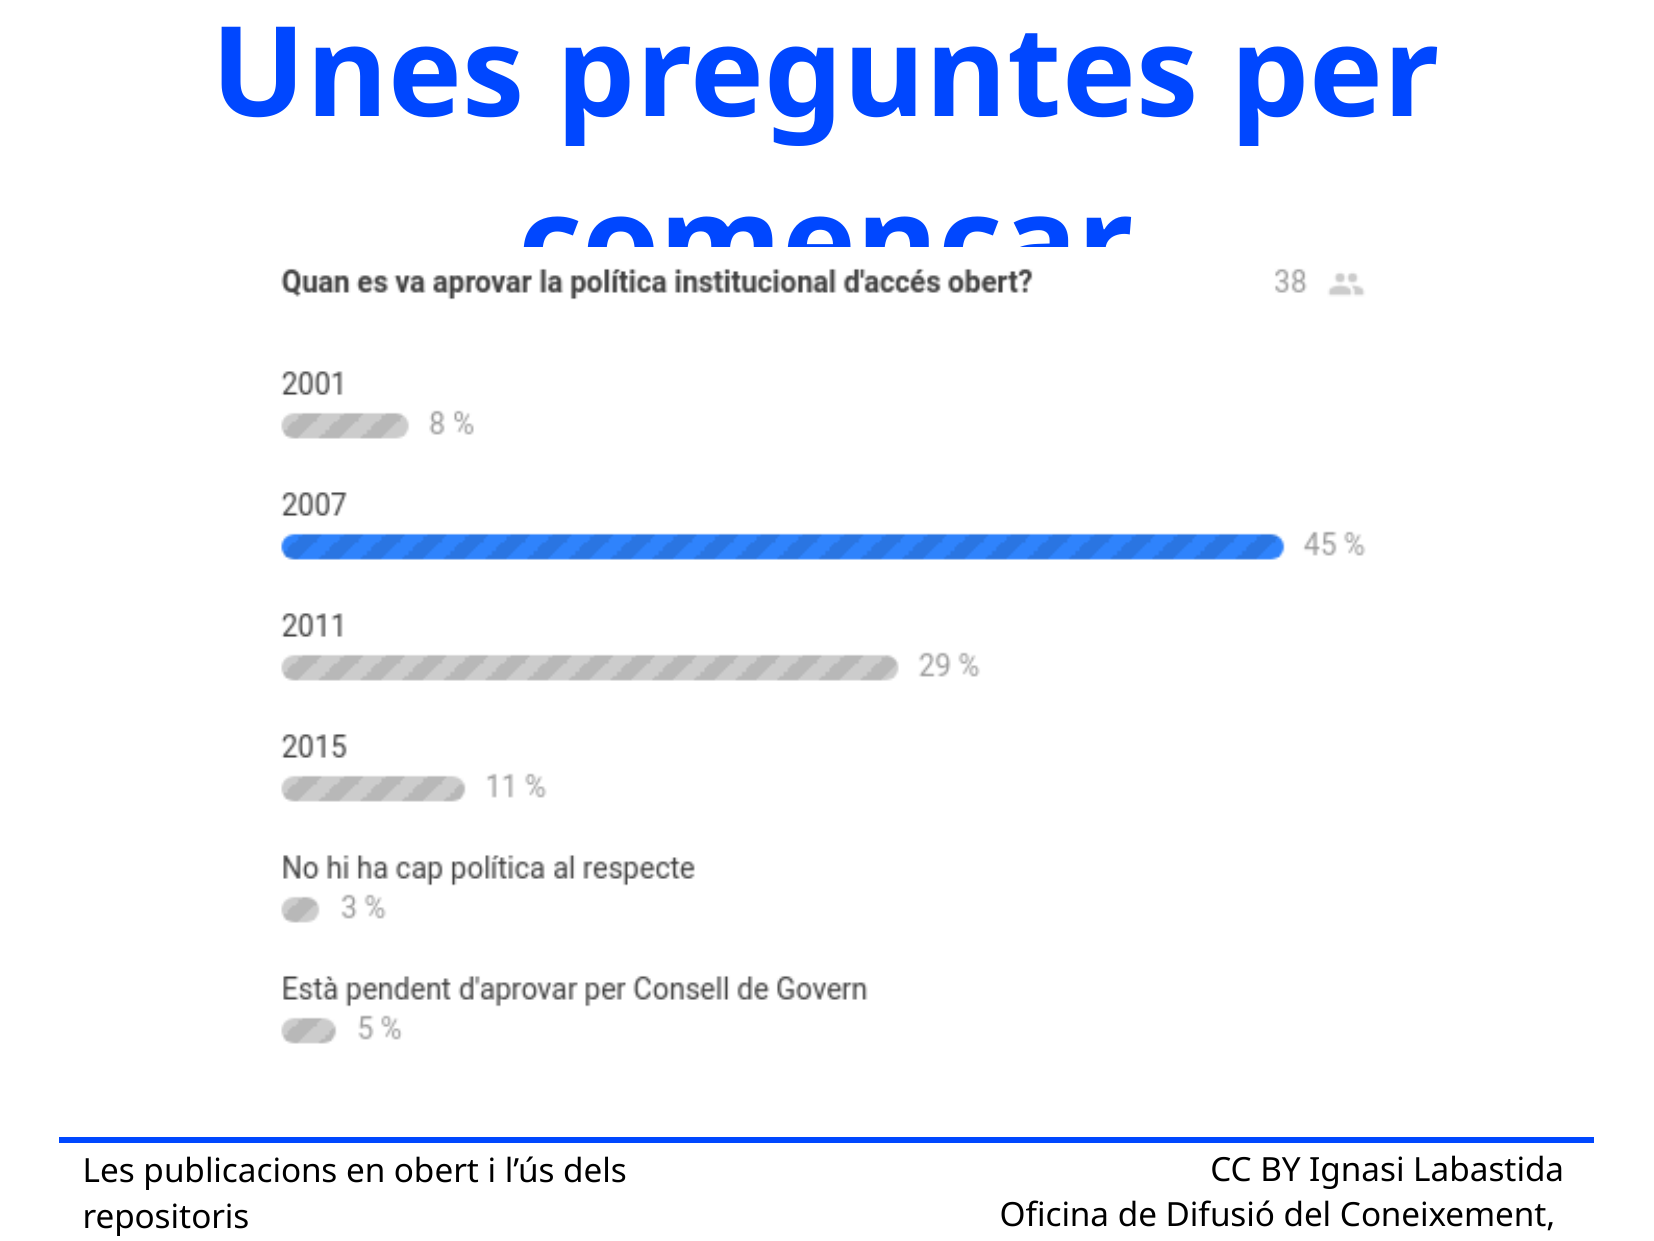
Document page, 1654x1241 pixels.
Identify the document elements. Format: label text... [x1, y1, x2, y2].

title Unes preguntes per començar [82, 49, 1571, 257]
picture [255, 247, 1399, 1098]
